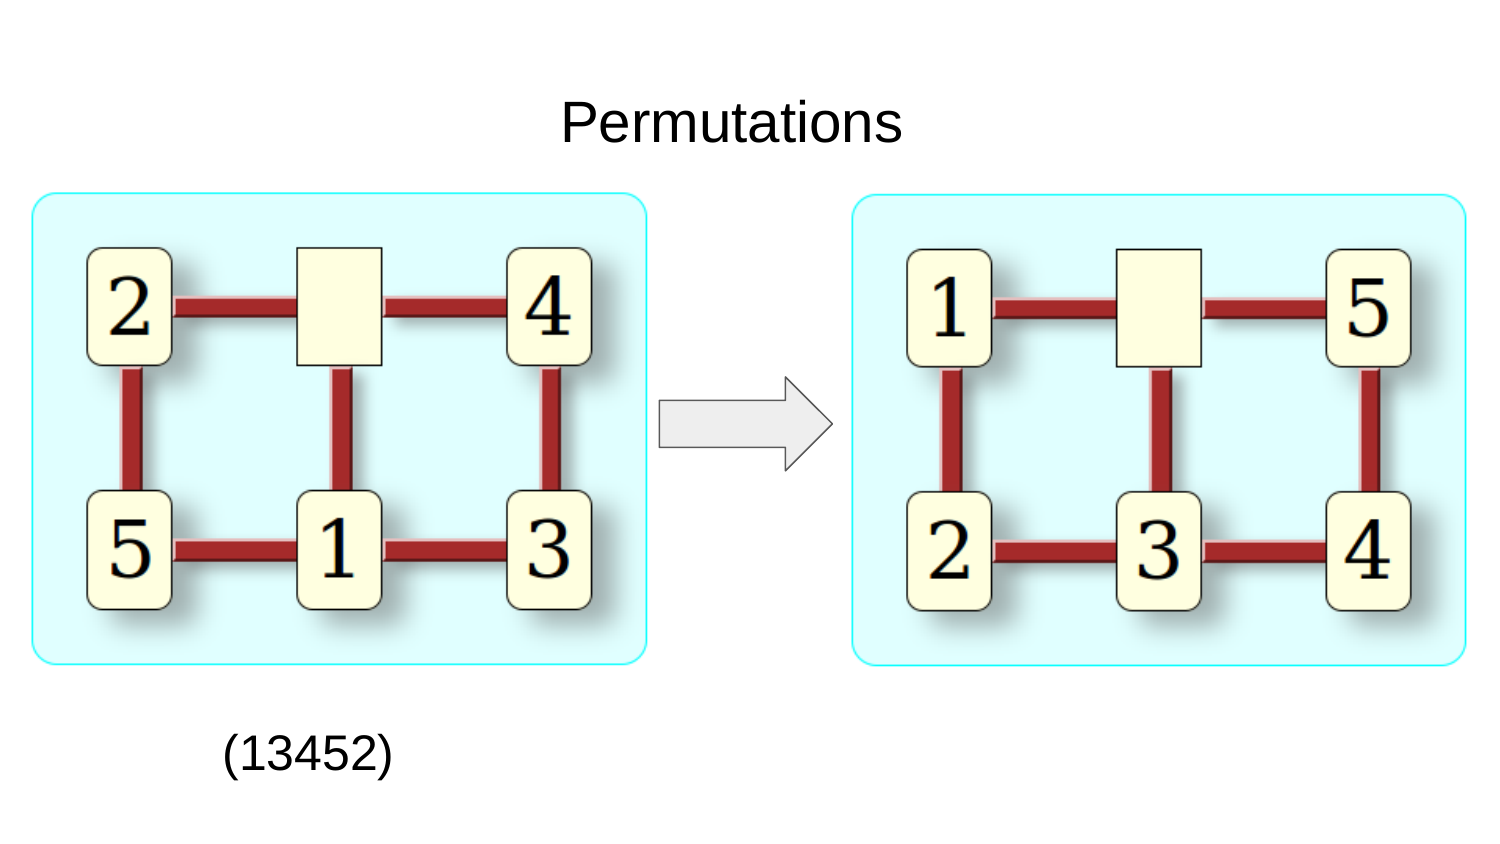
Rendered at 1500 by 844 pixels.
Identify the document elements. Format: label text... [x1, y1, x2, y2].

text_box (13452) [207, 705, 660, 800]
text_box [659, 376, 833, 471]
title Permutations [544, 69, 956, 164]
picture [844, 188, 1476, 679]
picture [24, 188, 660, 681]
